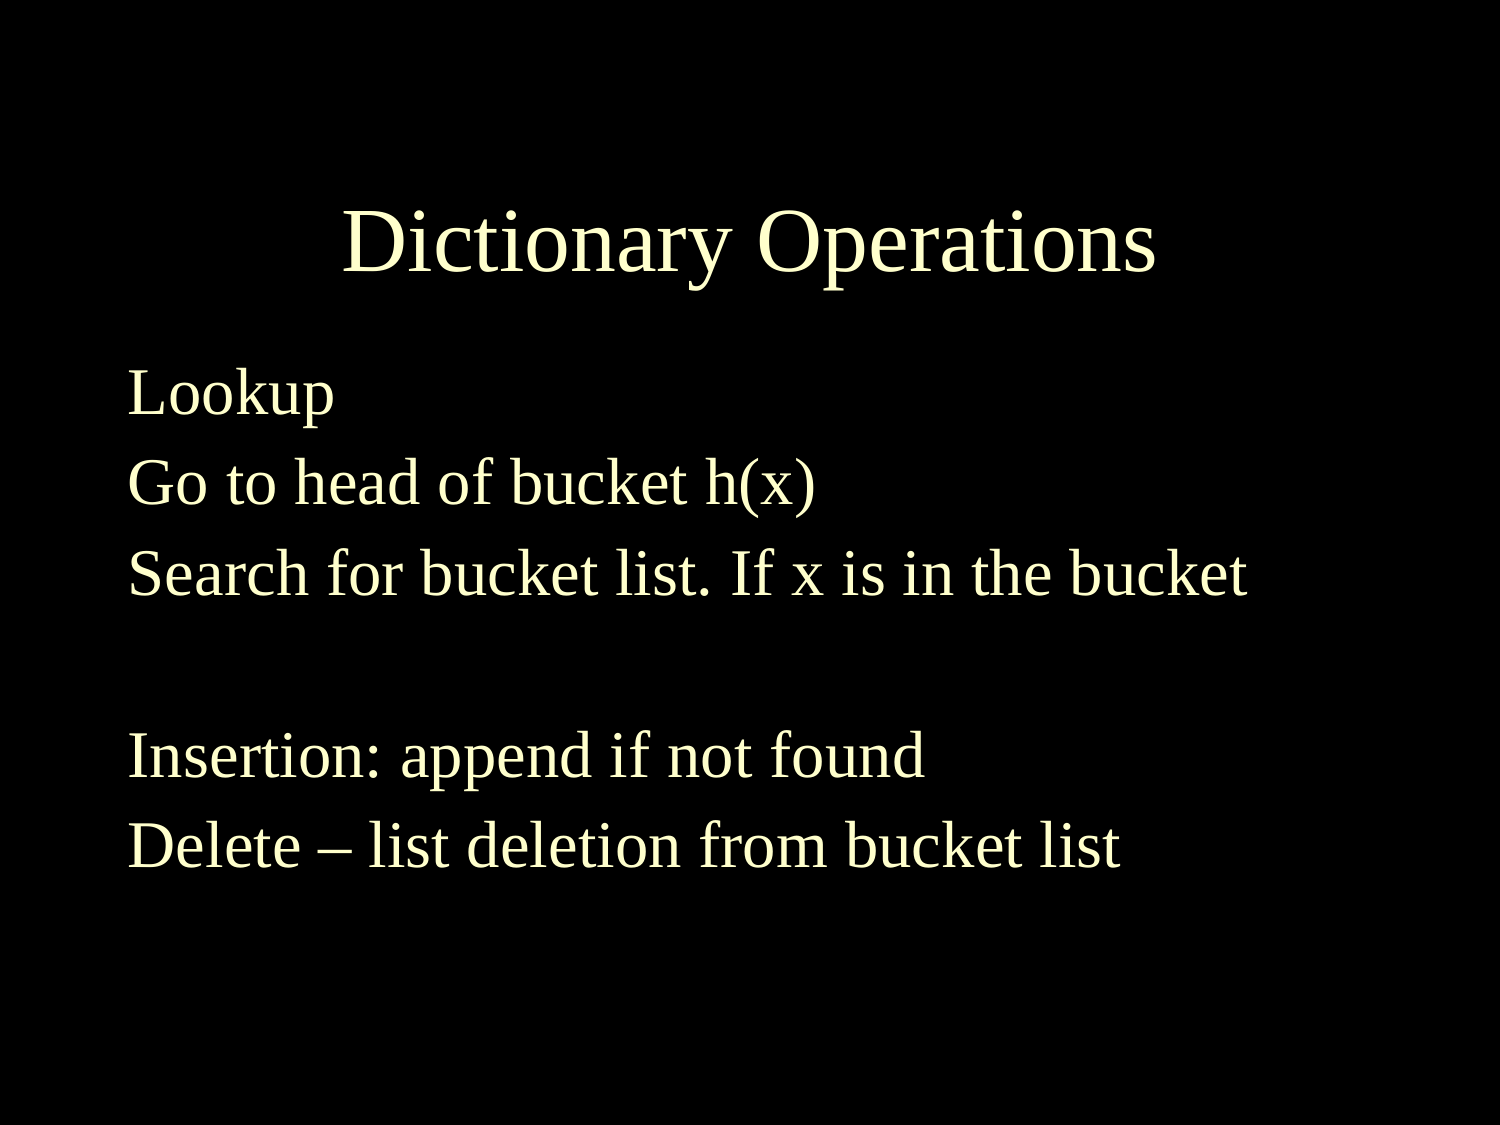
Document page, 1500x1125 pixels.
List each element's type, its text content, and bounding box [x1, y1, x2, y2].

list Lookup Go to head of bucket h(x) Search for bucket list. If x is in the bucket Insertion: append if not found Delete – list deletion from bucket list [112, 347, 1482, 1026]
title Dictionary Operations [22, 145, 1480, 336]
